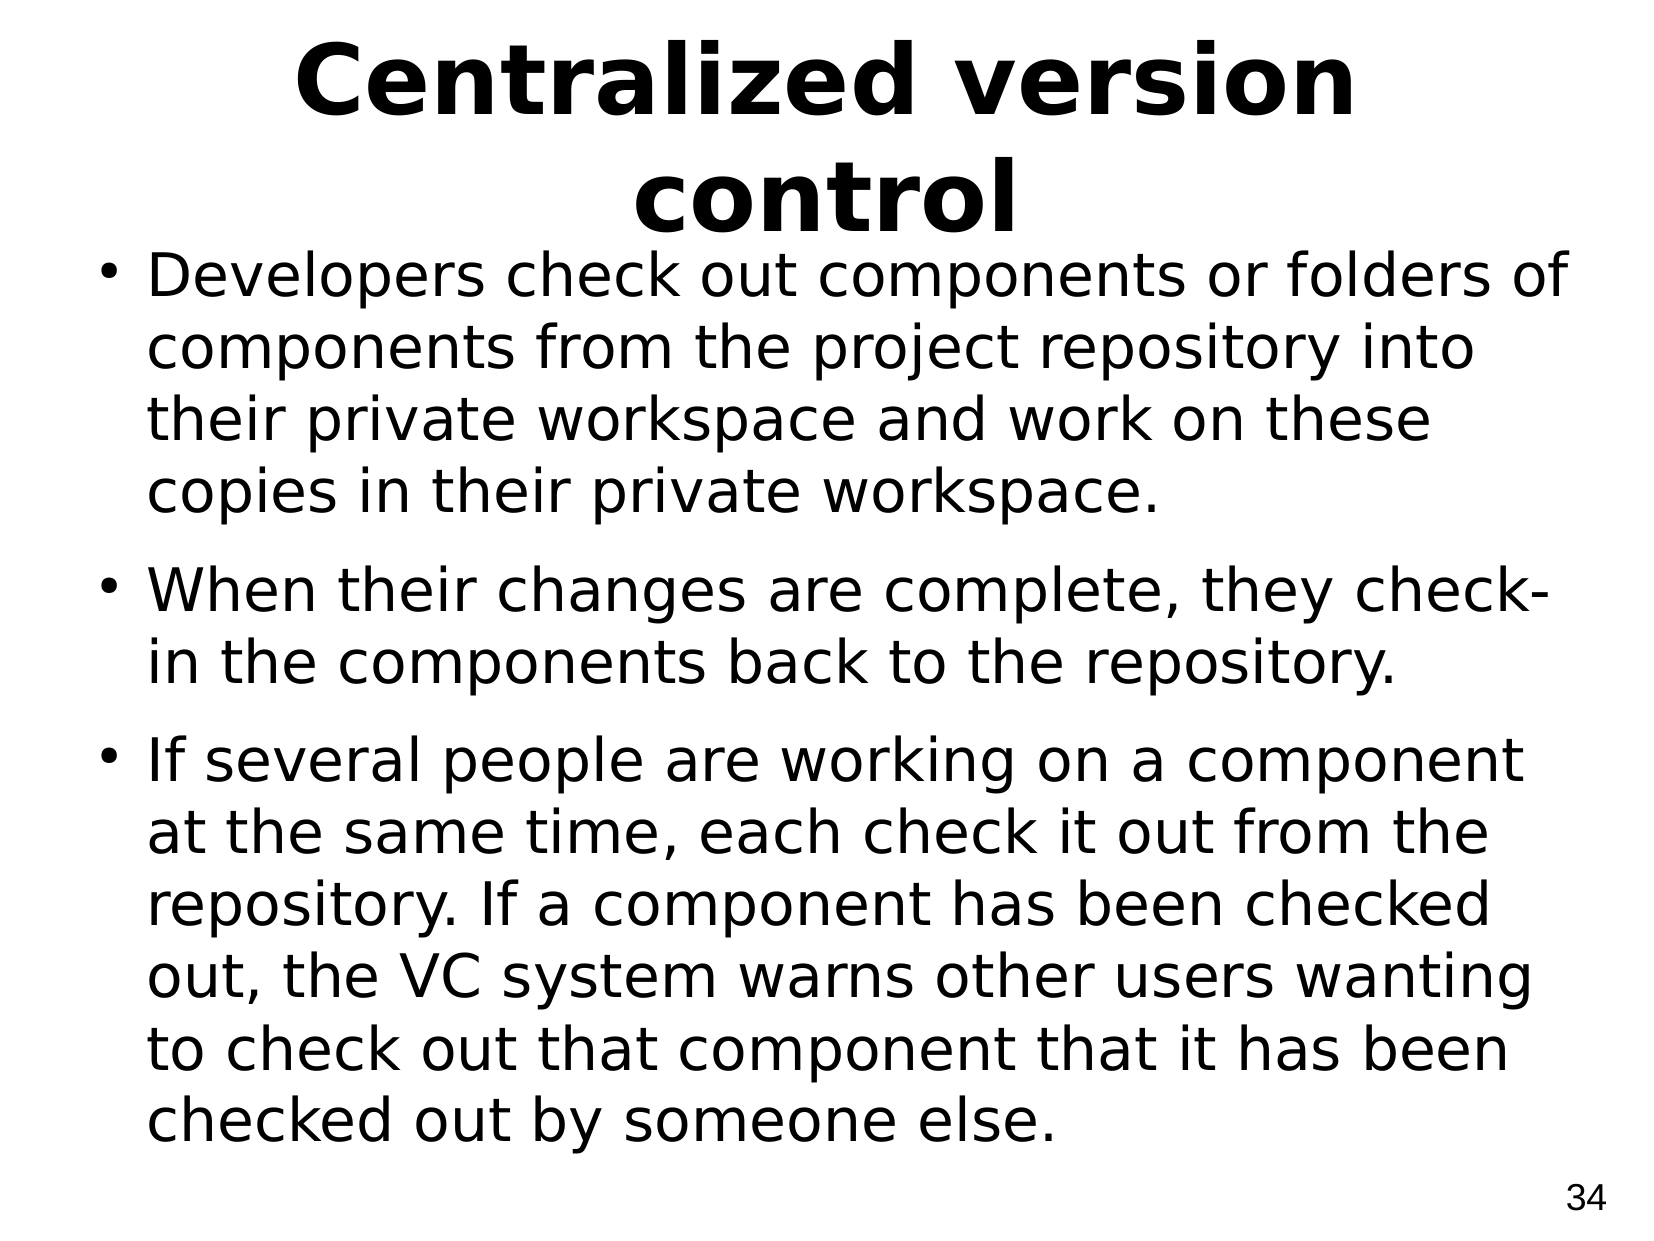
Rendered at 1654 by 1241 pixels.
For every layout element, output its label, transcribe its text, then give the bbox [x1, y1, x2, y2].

list Developers check out components or folders of components from the project repository into their private workspace and work on these copies in their private workspace. When their changes are complete, they check-in the components back to the repository. If several people are working on a component at the same time, each check it out from the repository. If a component has been checked out, the VC system warns other users wanting to check out that component that it has been checked out by someone else. [82, 236, 1571, 1205]
title Centralized version control [82, 61, 1571, 207]
